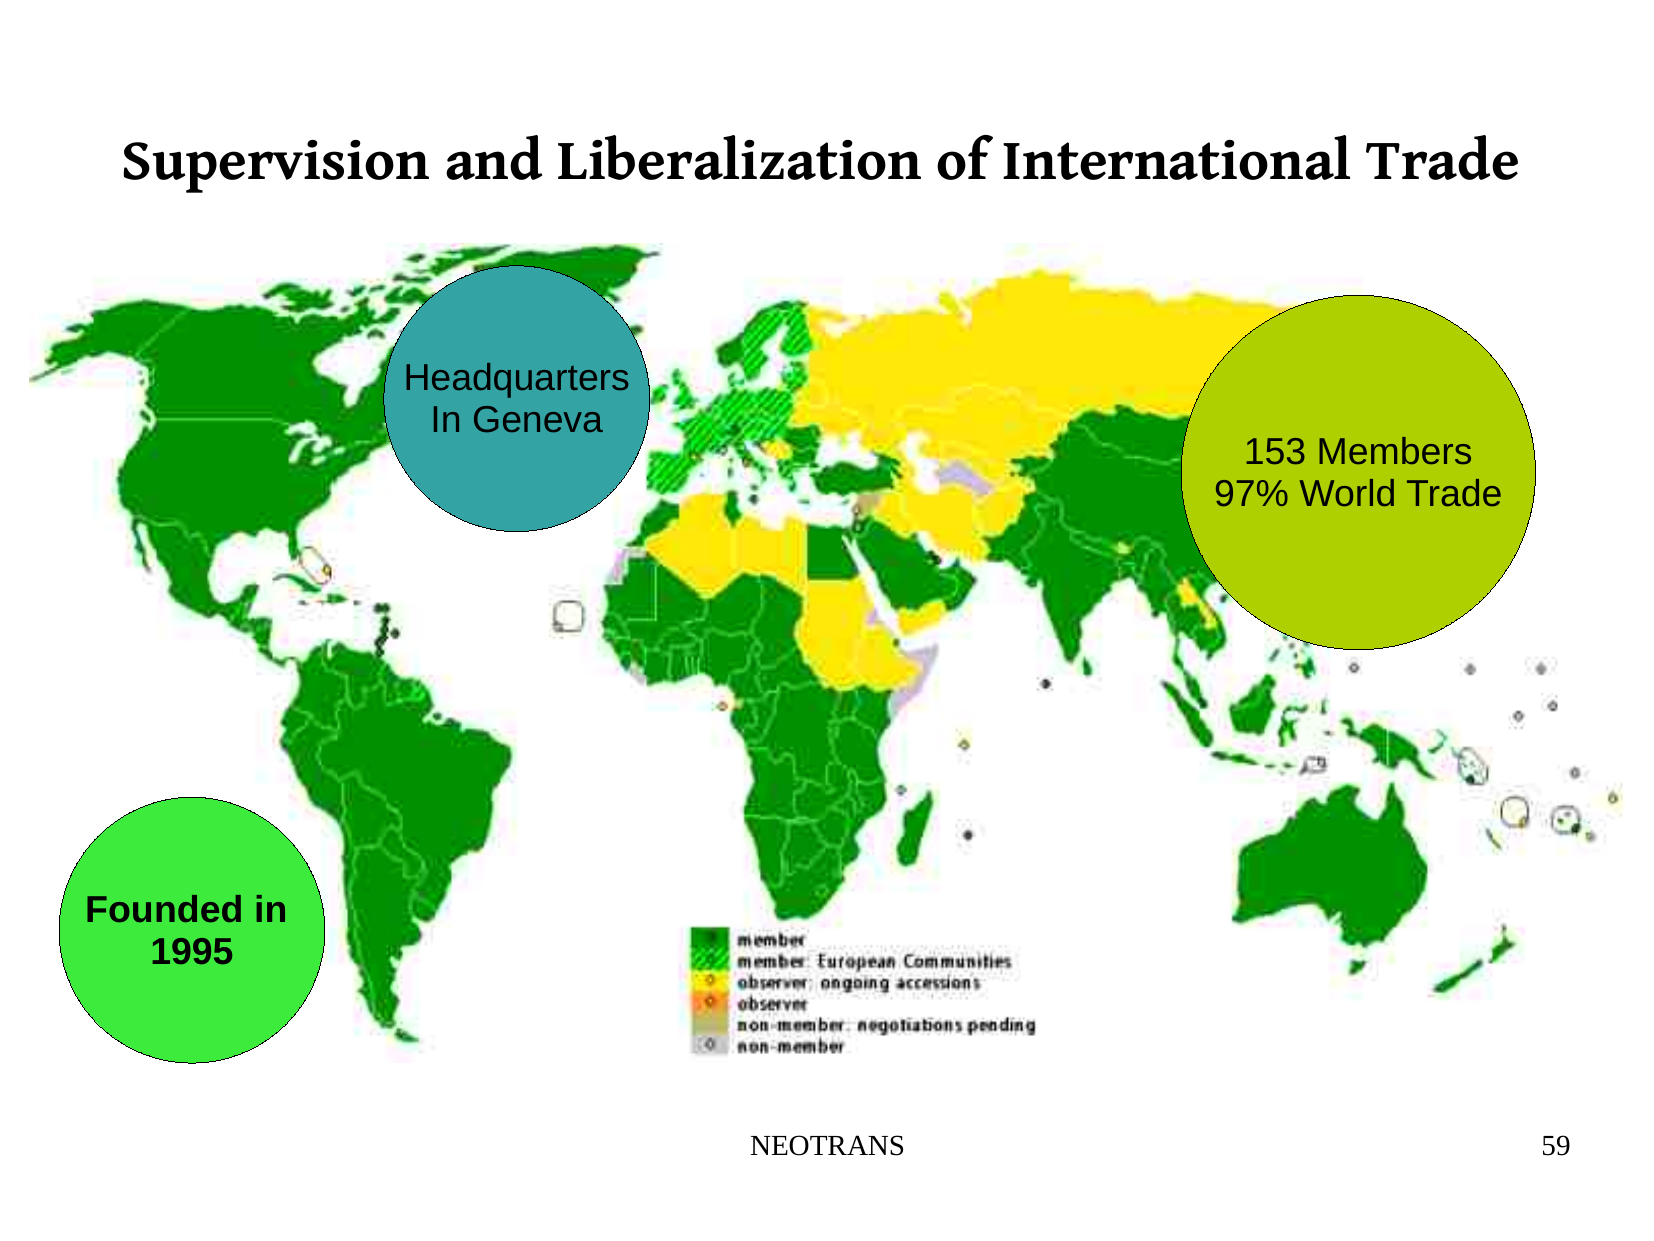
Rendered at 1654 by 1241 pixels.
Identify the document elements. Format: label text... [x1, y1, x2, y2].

text_box Headquarters In Geneva [383, 265, 650, 532]
text_box Founded in 1995 [59, 797, 325, 1064]
picture [29, 243, 1625, 1063]
text_box 153 Members 97% World Trade [1181, 295, 1536, 650]
title Supervision and Liberalization of International Trade [76, 66, 1565, 243]
